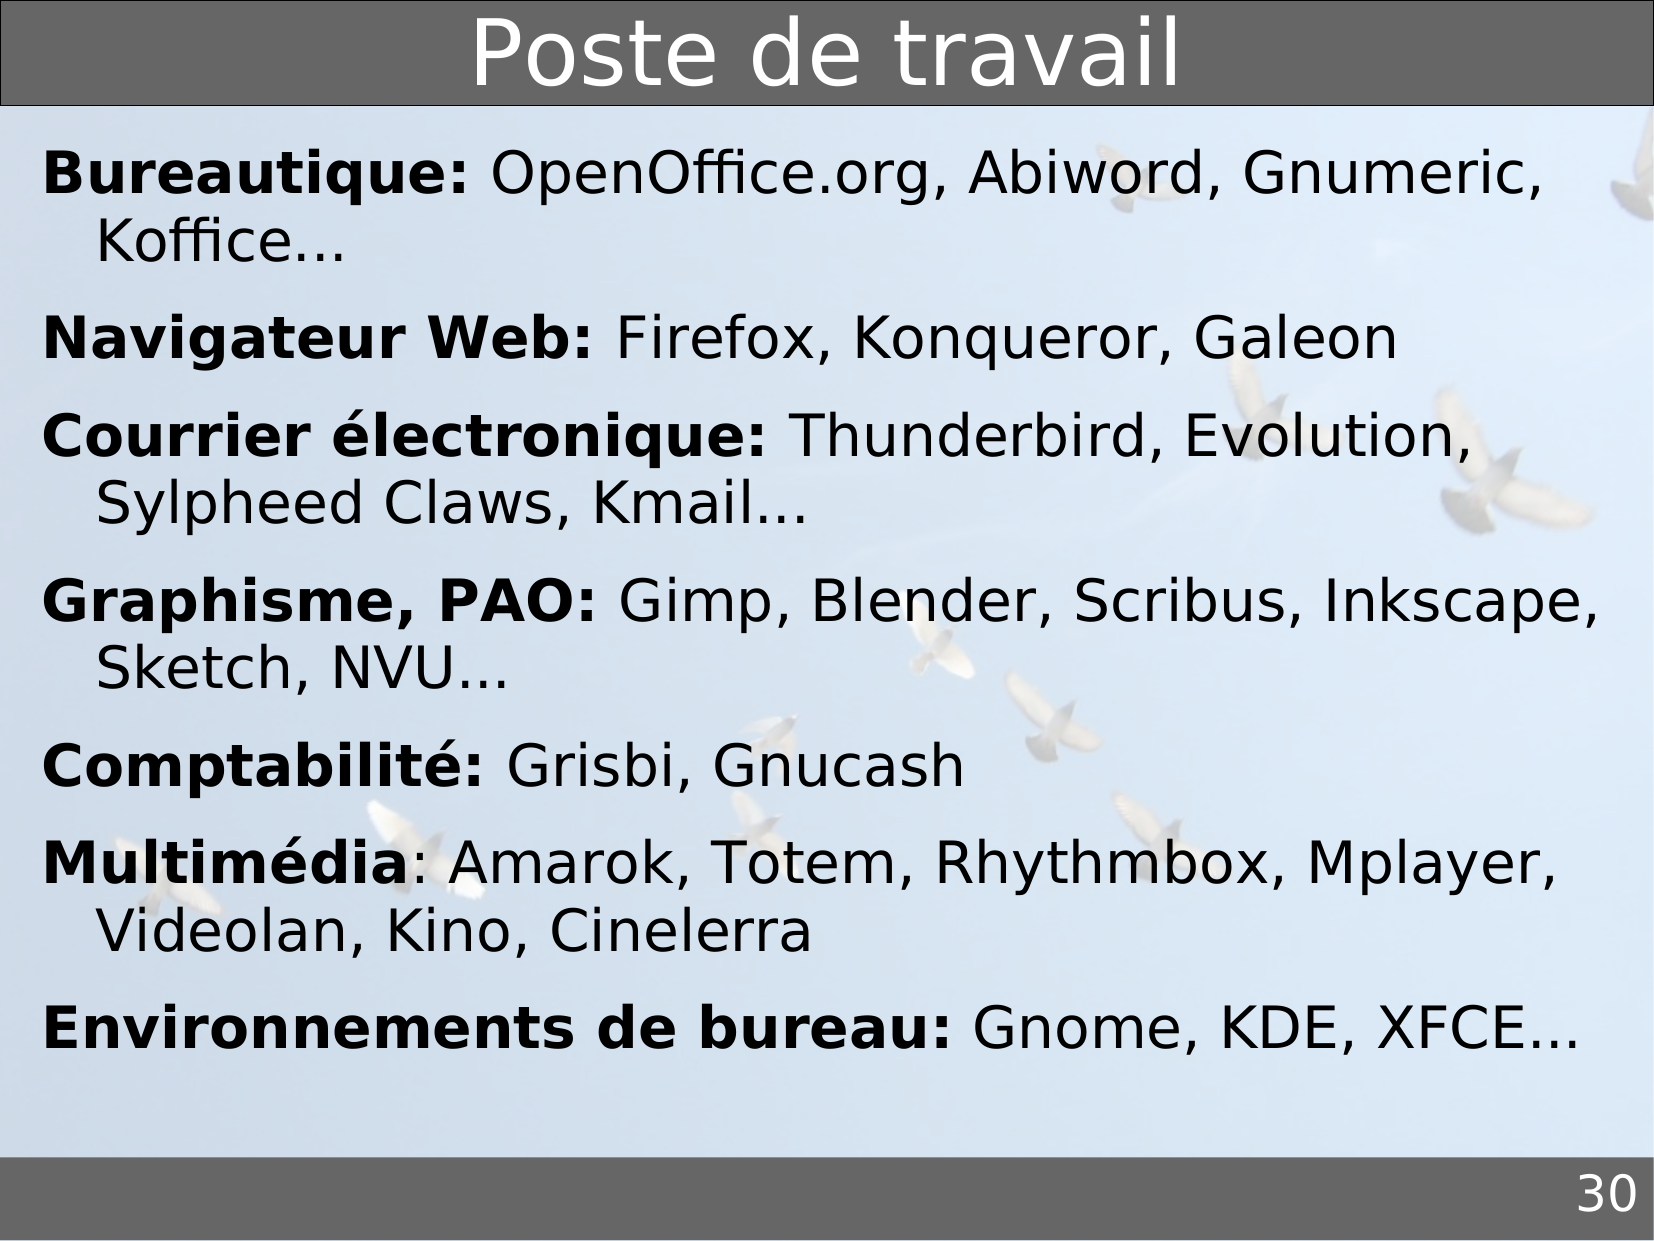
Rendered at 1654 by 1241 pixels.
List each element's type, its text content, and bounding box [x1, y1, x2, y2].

title Poste de travail [0, 0, 1654, 107]
list Bureautique: OpenOffice.org, Abiword, Gnumeric, Koffice... Navigateur Web: Firefox, Konqueror, Galeon Courrier électronique: Thunderbird, Evolution, Sylpheed Claws, Kmail... Graphisme, PAO: Gimp, Blender, Scribus, Inkscape, Sketch, NVU... Comptabilité: Grisbi, Gnucash Multimédia: Amarok, Totem, Rhythmbox, Mplayer, Videolan, Kino, Cinelerra Environnements de bureau: Gnome, KDE, XFCE... [24, 139, 1654, 1130]
